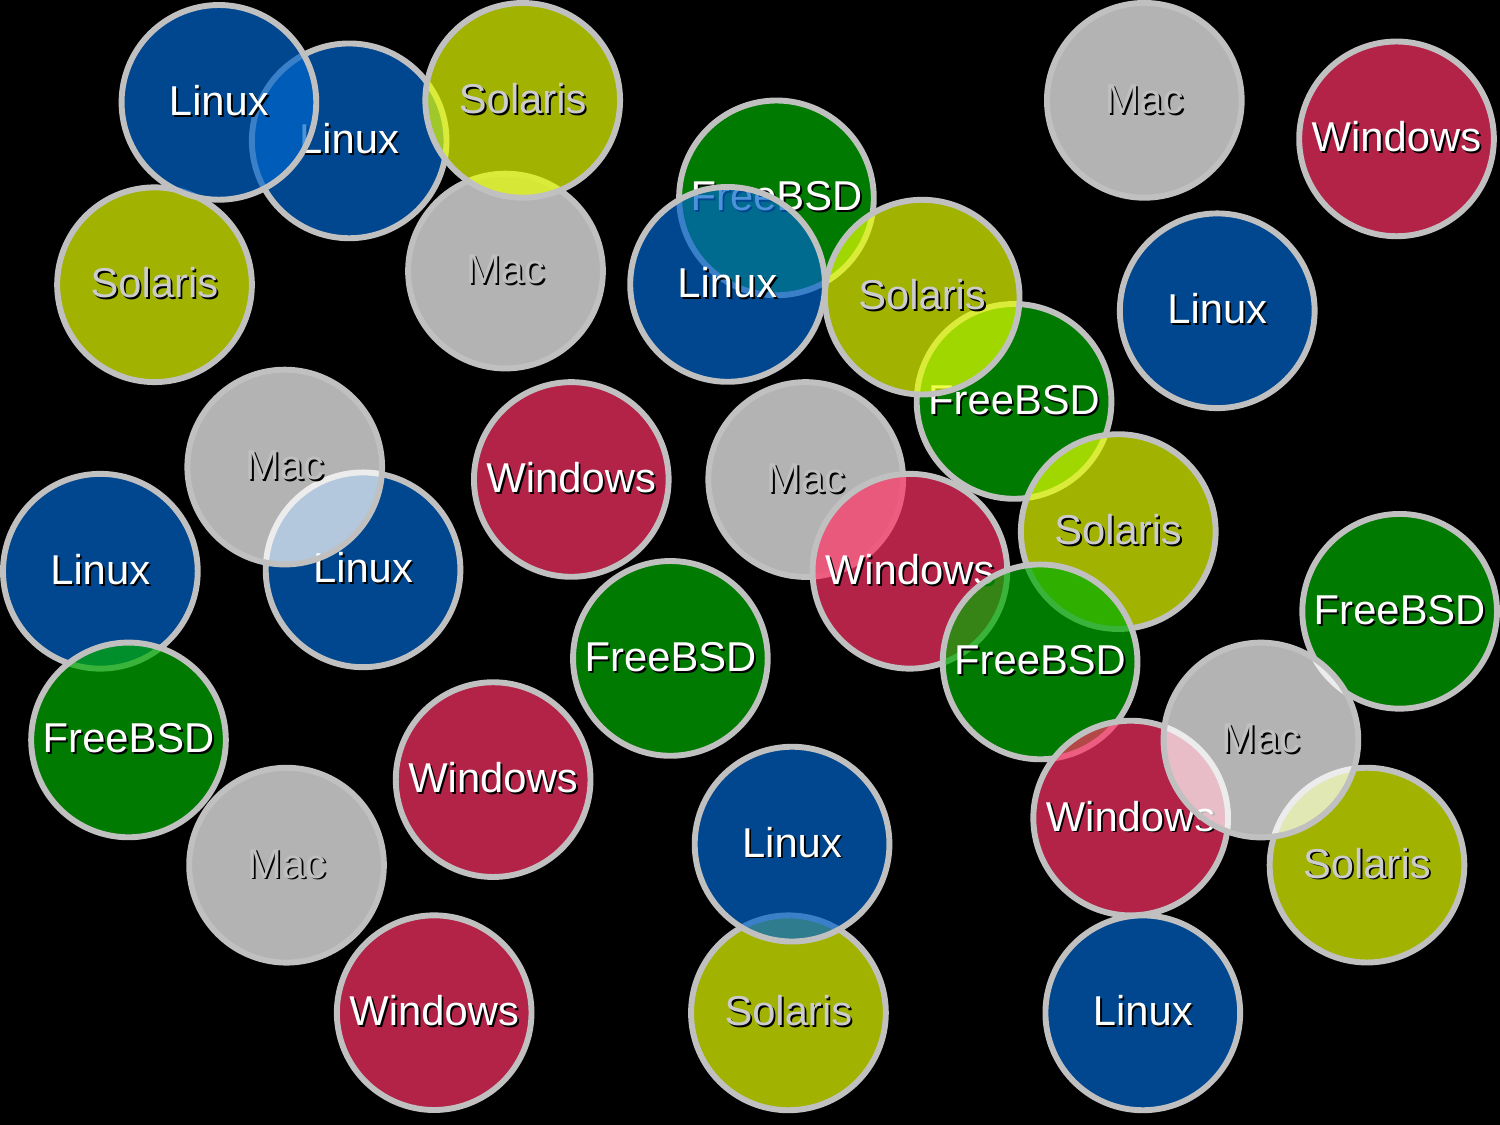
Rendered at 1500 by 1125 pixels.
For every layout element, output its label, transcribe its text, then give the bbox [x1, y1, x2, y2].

text_box FreeBSD [1302, 513, 1497, 709]
text_box Windows [336, 915, 532, 1111]
text_box Mac [708, 382, 903, 577]
text_box Linux [1045, 915, 1241, 1111]
text_box FreeBSD [942, 564, 1138, 760]
text_box Solaris [824, 199, 1020, 395]
text_box FreeBSD [916, 304, 1112, 499]
text_box Linux [1119, 213, 1315, 409]
text_box Mac [408, 181, 603, 369]
text_box Windows [473, 382, 669, 577]
text_box Windows [395, 682, 591, 877]
text_box Solaris [1020, 434, 1216, 629]
text_box Mac [1046, 2, 1242, 198]
text_box Solaris [57, 187, 252, 383]
text_box Solaris [691, 928, 886, 1111]
text_box FreeBSD [679, 100, 874, 282]
text_box Windows [1299, 41, 1494, 237]
text_box Mac [1163, 642, 1359, 838]
text_box Linux [3, 473, 198, 663]
text_box Linux [121, 5, 317, 200]
text_box Linux [630, 186, 825, 382]
text_box FreeBSD [573, 561, 768, 756]
text_box Mac [189, 767, 384, 963]
text_box Linux [264, 43, 445, 239]
text_box Linux [694, 746, 890, 942]
text_box Mac [187, 369, 383, 565]
text_box FreeBSD [31, 642, 226, 838]
text_box Solaris [1269, 767, 1465, 963]
text_box Linux [265, 474, 461, 668]
text_box Windows [812, 473, 1008, 669]
text_box Solaris [425, 3, 621, 198]
text_box Windows [1033, 720, 1228, 916]
